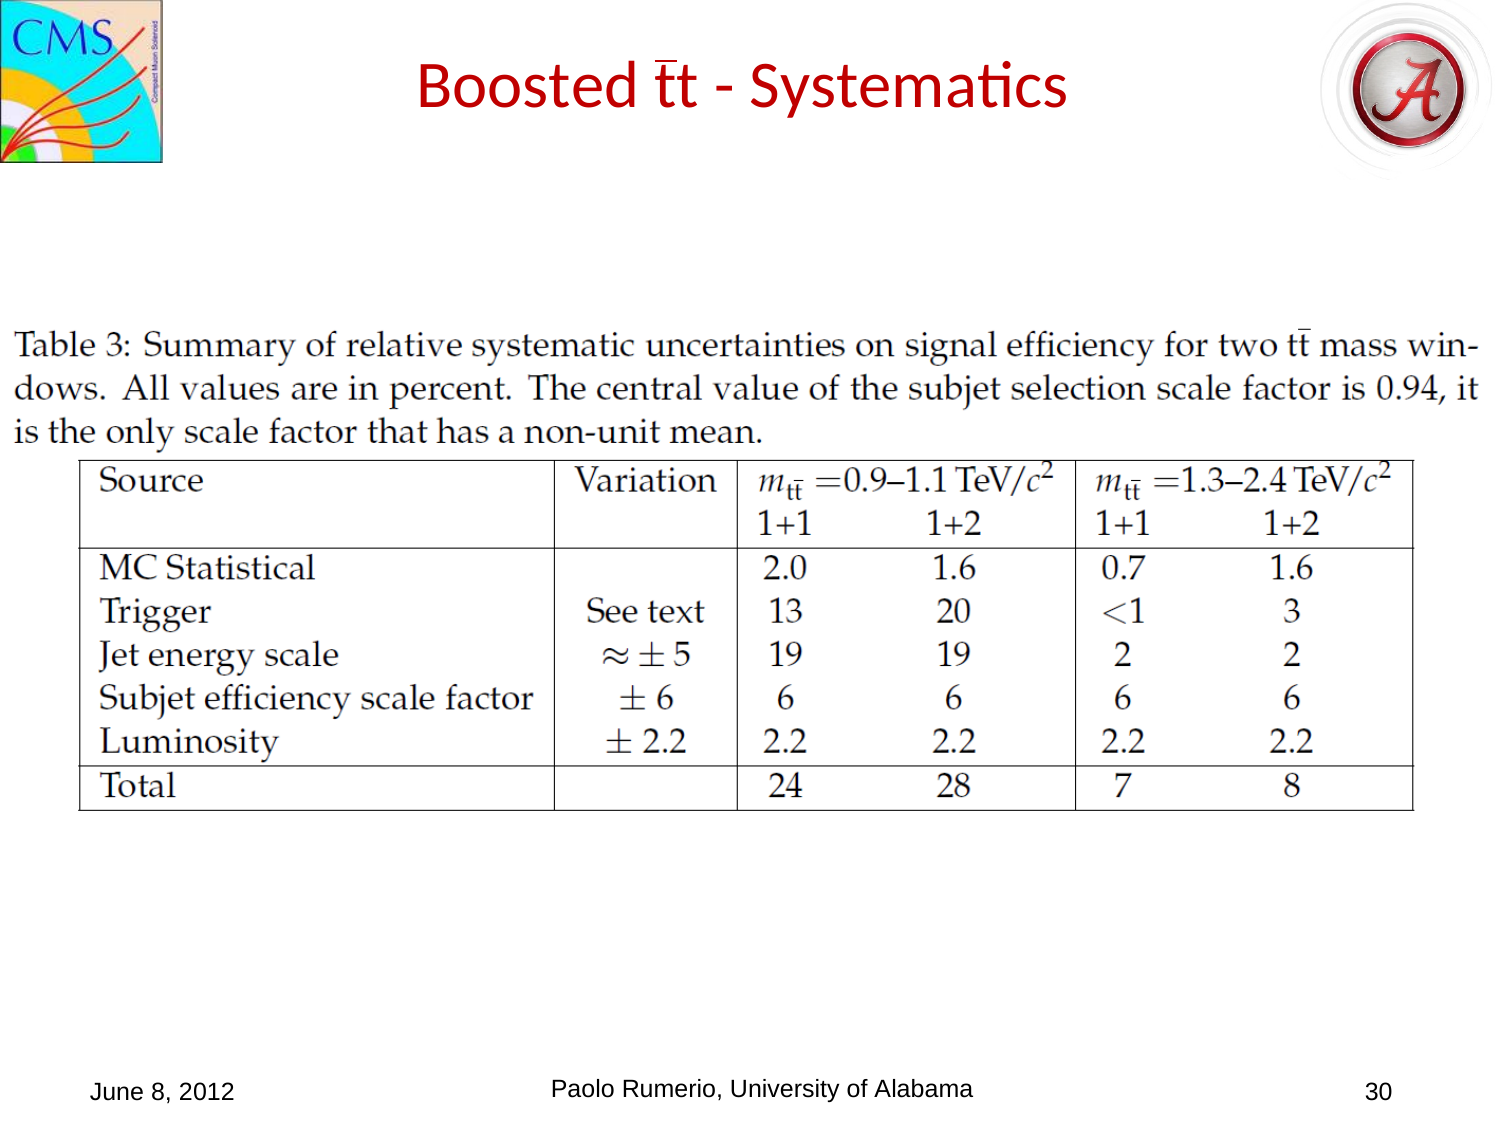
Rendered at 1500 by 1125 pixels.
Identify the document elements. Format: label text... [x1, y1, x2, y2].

text_box Boosted tt - Systematics [163, 0, 1319, 163]
picture [0, 0, 163, 163]
picture [0, 314, 1500, 831]
picture [1319, 0, 1500, 180]
